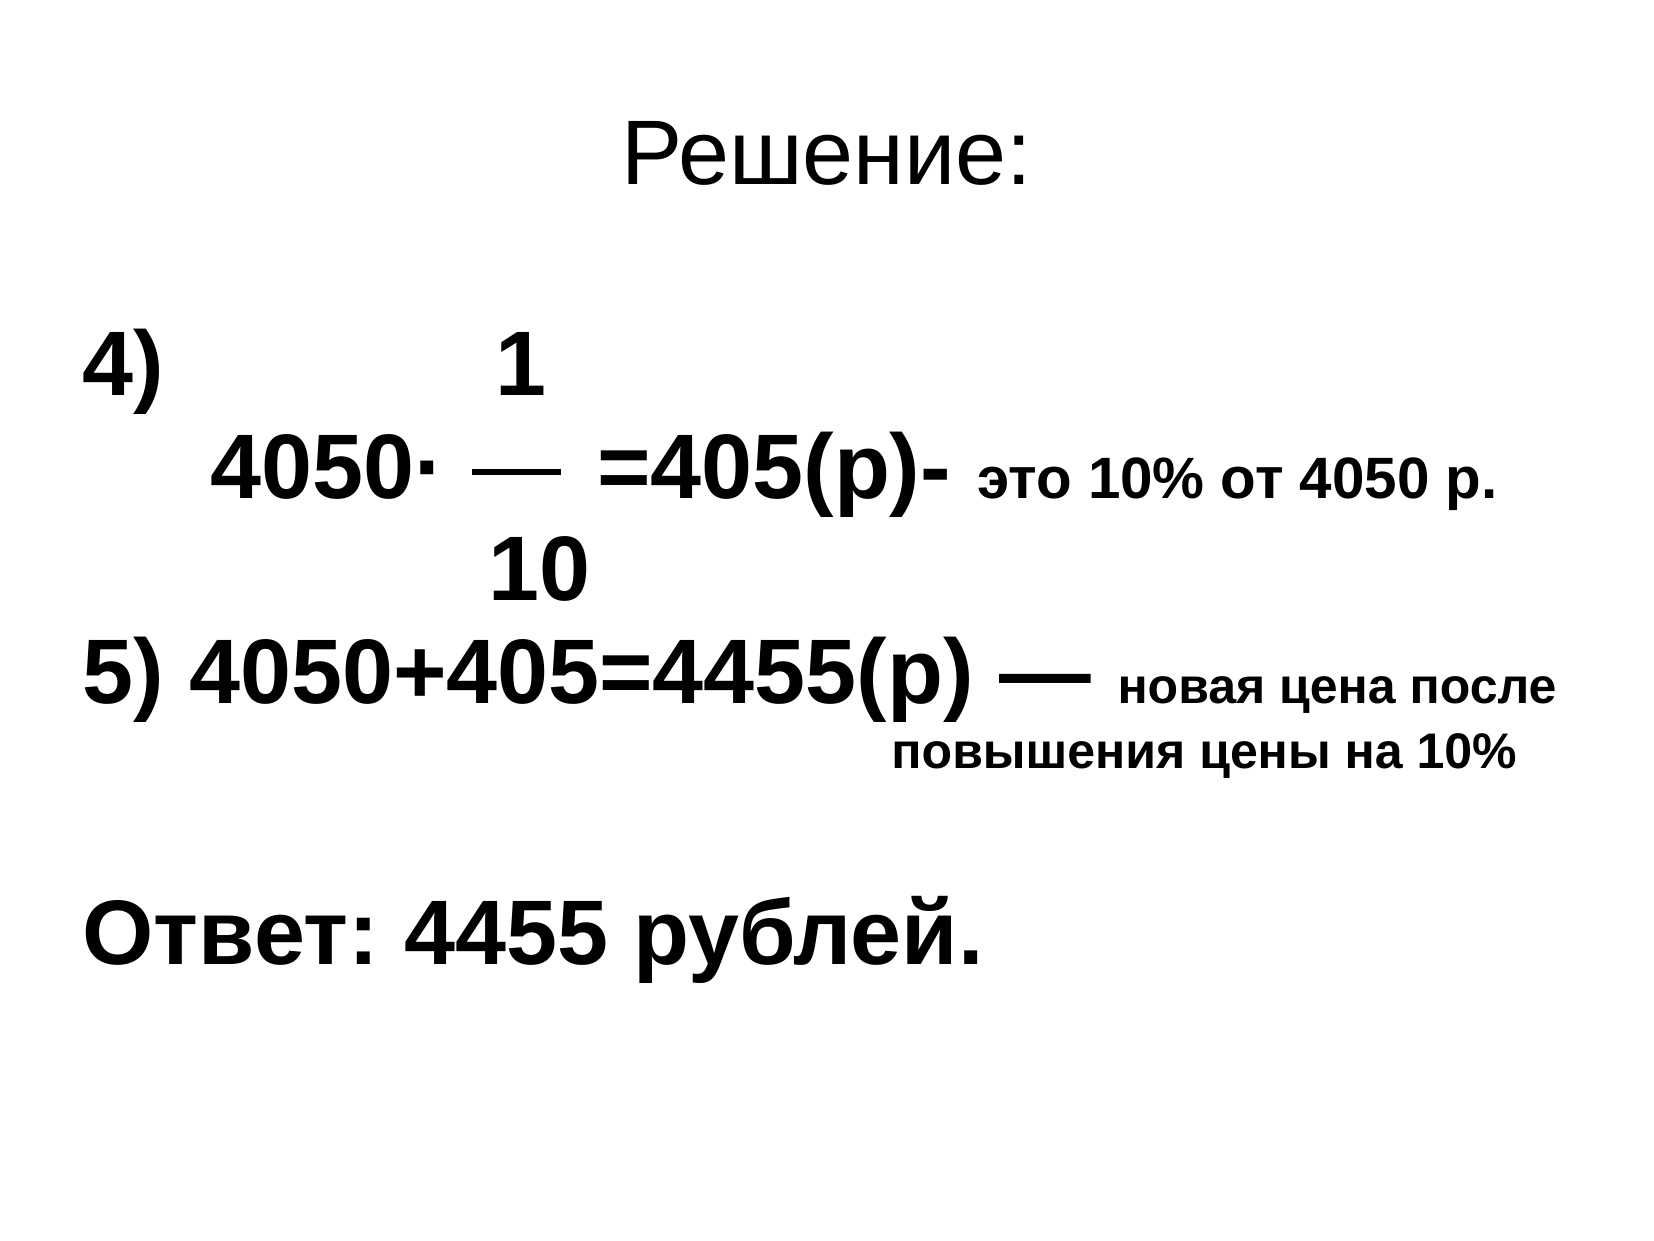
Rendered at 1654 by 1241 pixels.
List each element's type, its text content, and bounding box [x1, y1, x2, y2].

subtitle 4) 1 4050· =405(р)- это 10% от 4050 р. 10 5) 4050+405=4455(р) — новая цена после повышения цены на 10% Ответ: 4455 рублей. [82, 297, 1571, 1102]
title Решение: [82, 56, 1571, 250]
